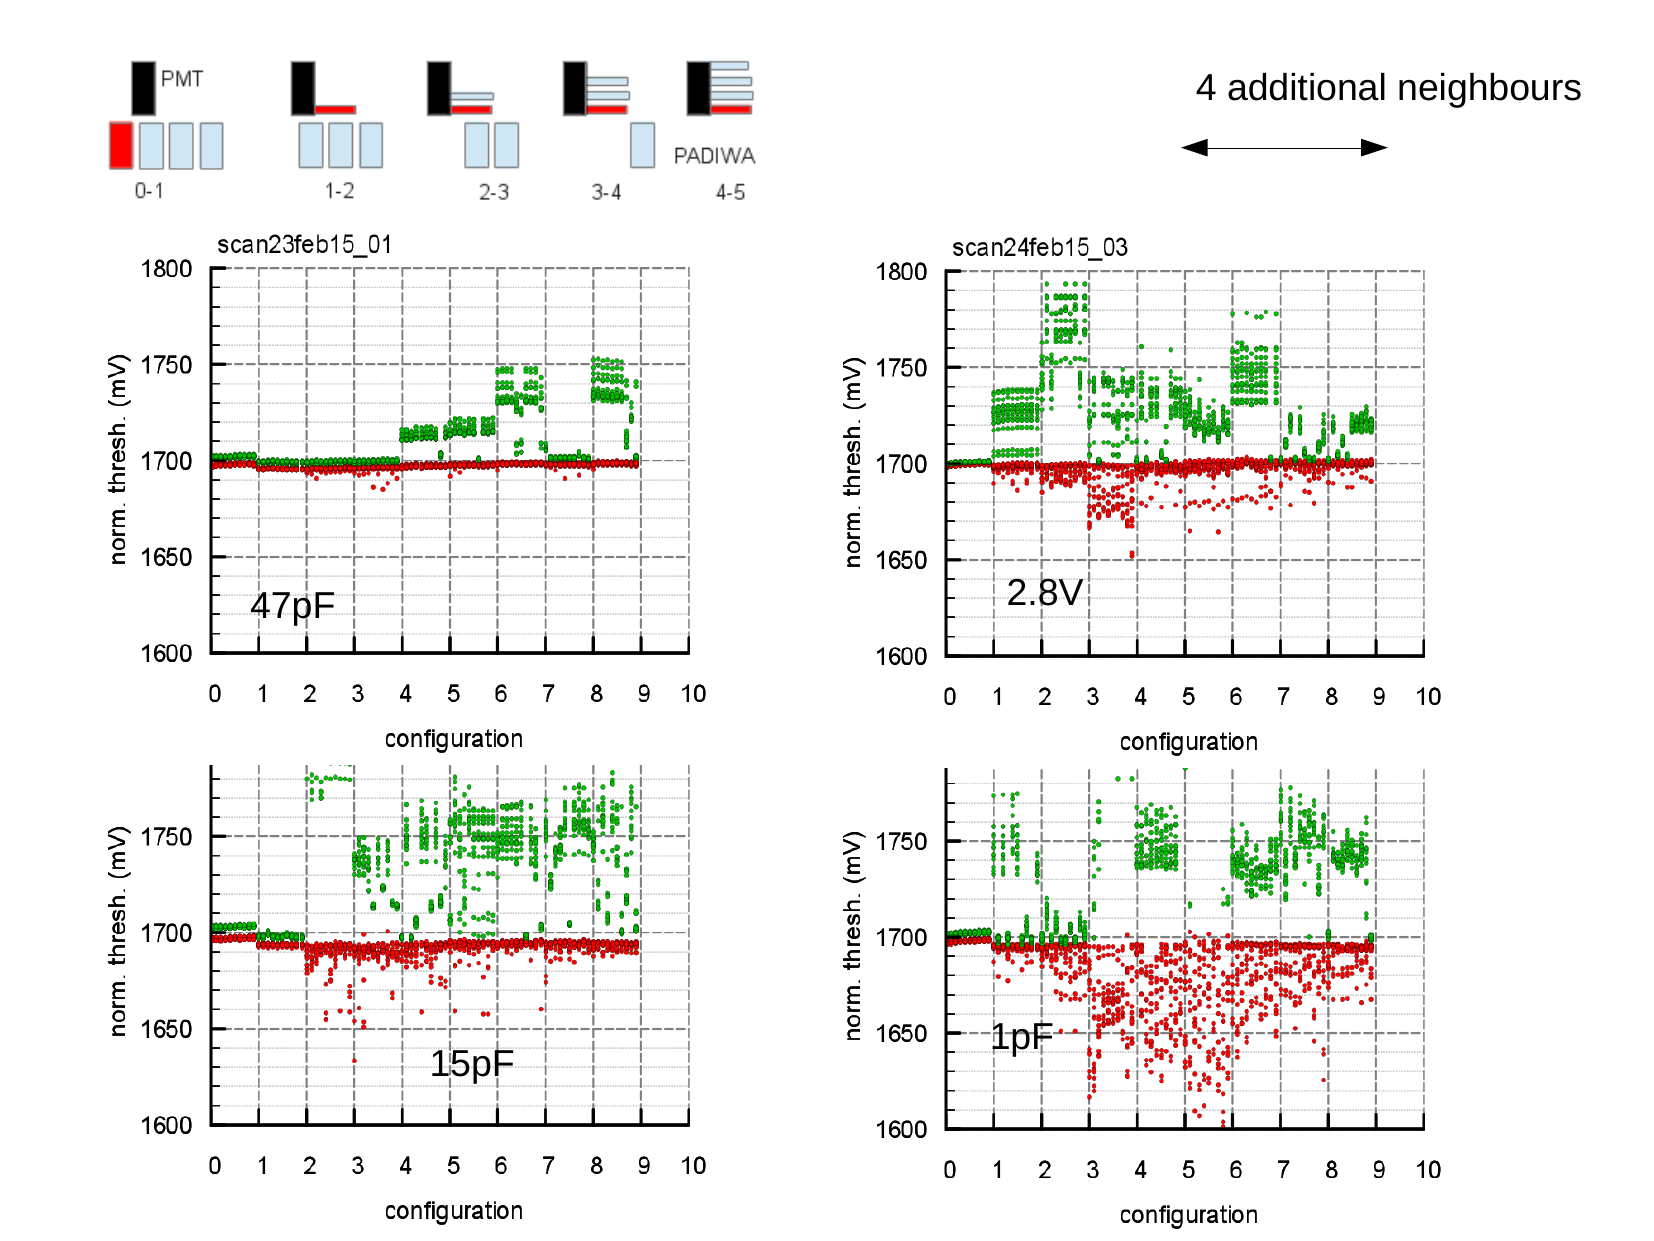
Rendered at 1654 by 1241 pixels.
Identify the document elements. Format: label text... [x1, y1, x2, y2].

picture [72, 44, 1560, 1241]
text_box 15pF [414, 1034, 530, 1092]
text_box 1pF [974, 1008, 1070, 1065]
text_box 2.8V [991, 563, 1099, 621]
text_box 4 additional neighbours [1181, 59, 1598, 116]
text_box 47pF [235, 577, 351, 740]
